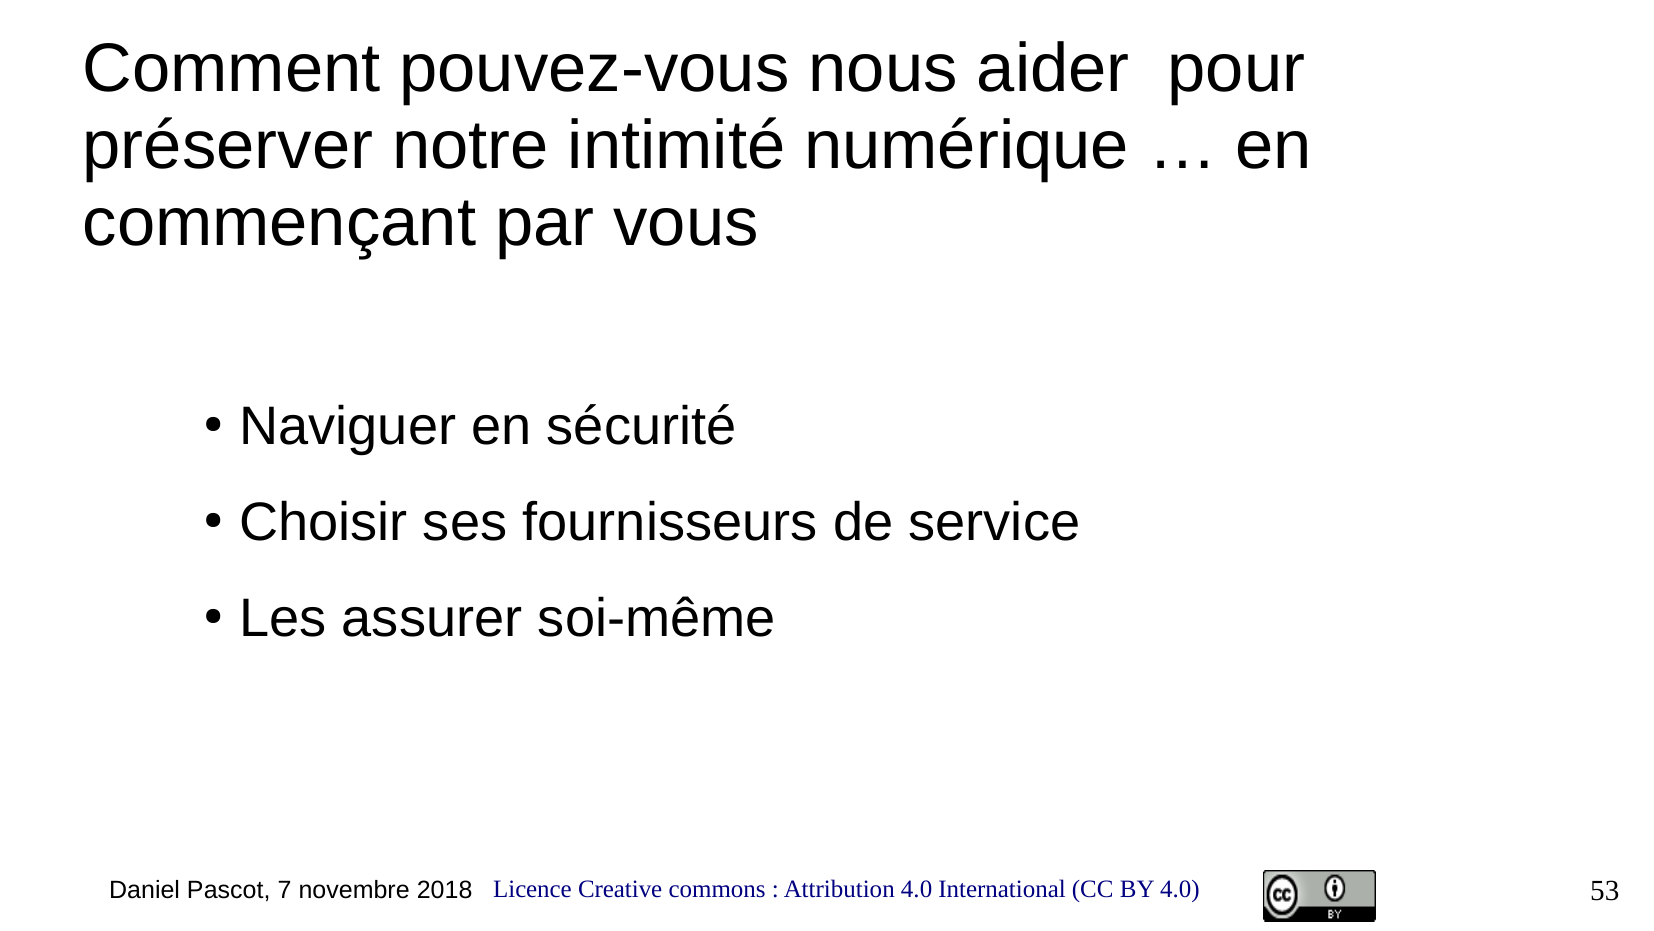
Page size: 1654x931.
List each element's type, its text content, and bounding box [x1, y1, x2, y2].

text_box Naviguer en sécurité Choisir ses fournisseurs de service Les assurer soi-même [188, 388, 1297, 733]
title Comment pouvez-vous nous aider pour préserver notre intimité numérique … en commençant par vous [82, 29, 1571, 260]
picture [1263, 870, 1376, 922]
